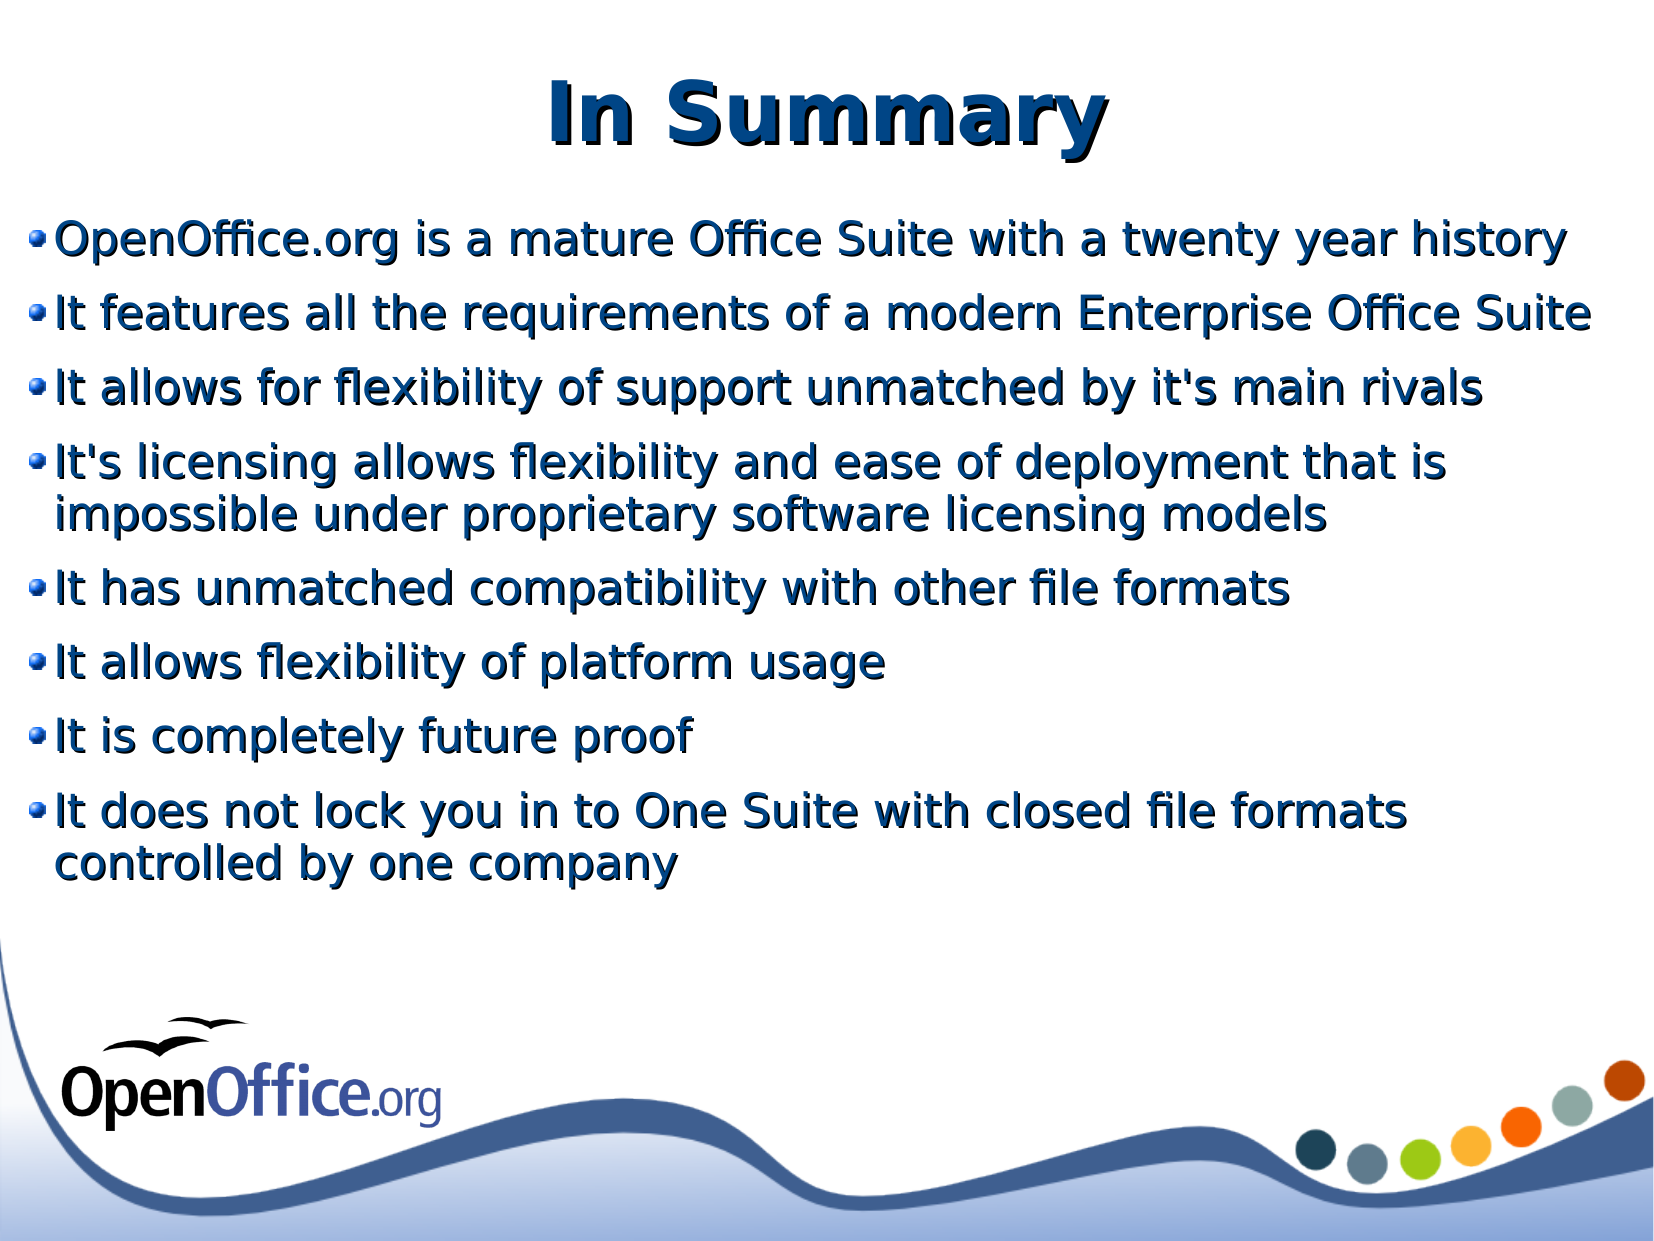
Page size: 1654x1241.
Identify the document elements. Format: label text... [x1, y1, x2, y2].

picture [0, 938, 1654, 1241]
list OpenOffice.org is a mature Office Suite with a twenty year history It features all the requirements of a modern Enterprise Office Suite It allows for flexibility of support unmatched by it's main rivals It's licensing allows flexibility and ease of deployment that is impossible under proprietary software licensing models It has unmatched compatibility with other file formats It allows flexibility of platform usage It is completely future proof It does not lock you in to One Suite with closed file formats controlled by one company [29, 212, 1625, 1123]
title In Summary [82, 49, 1571, 178]
